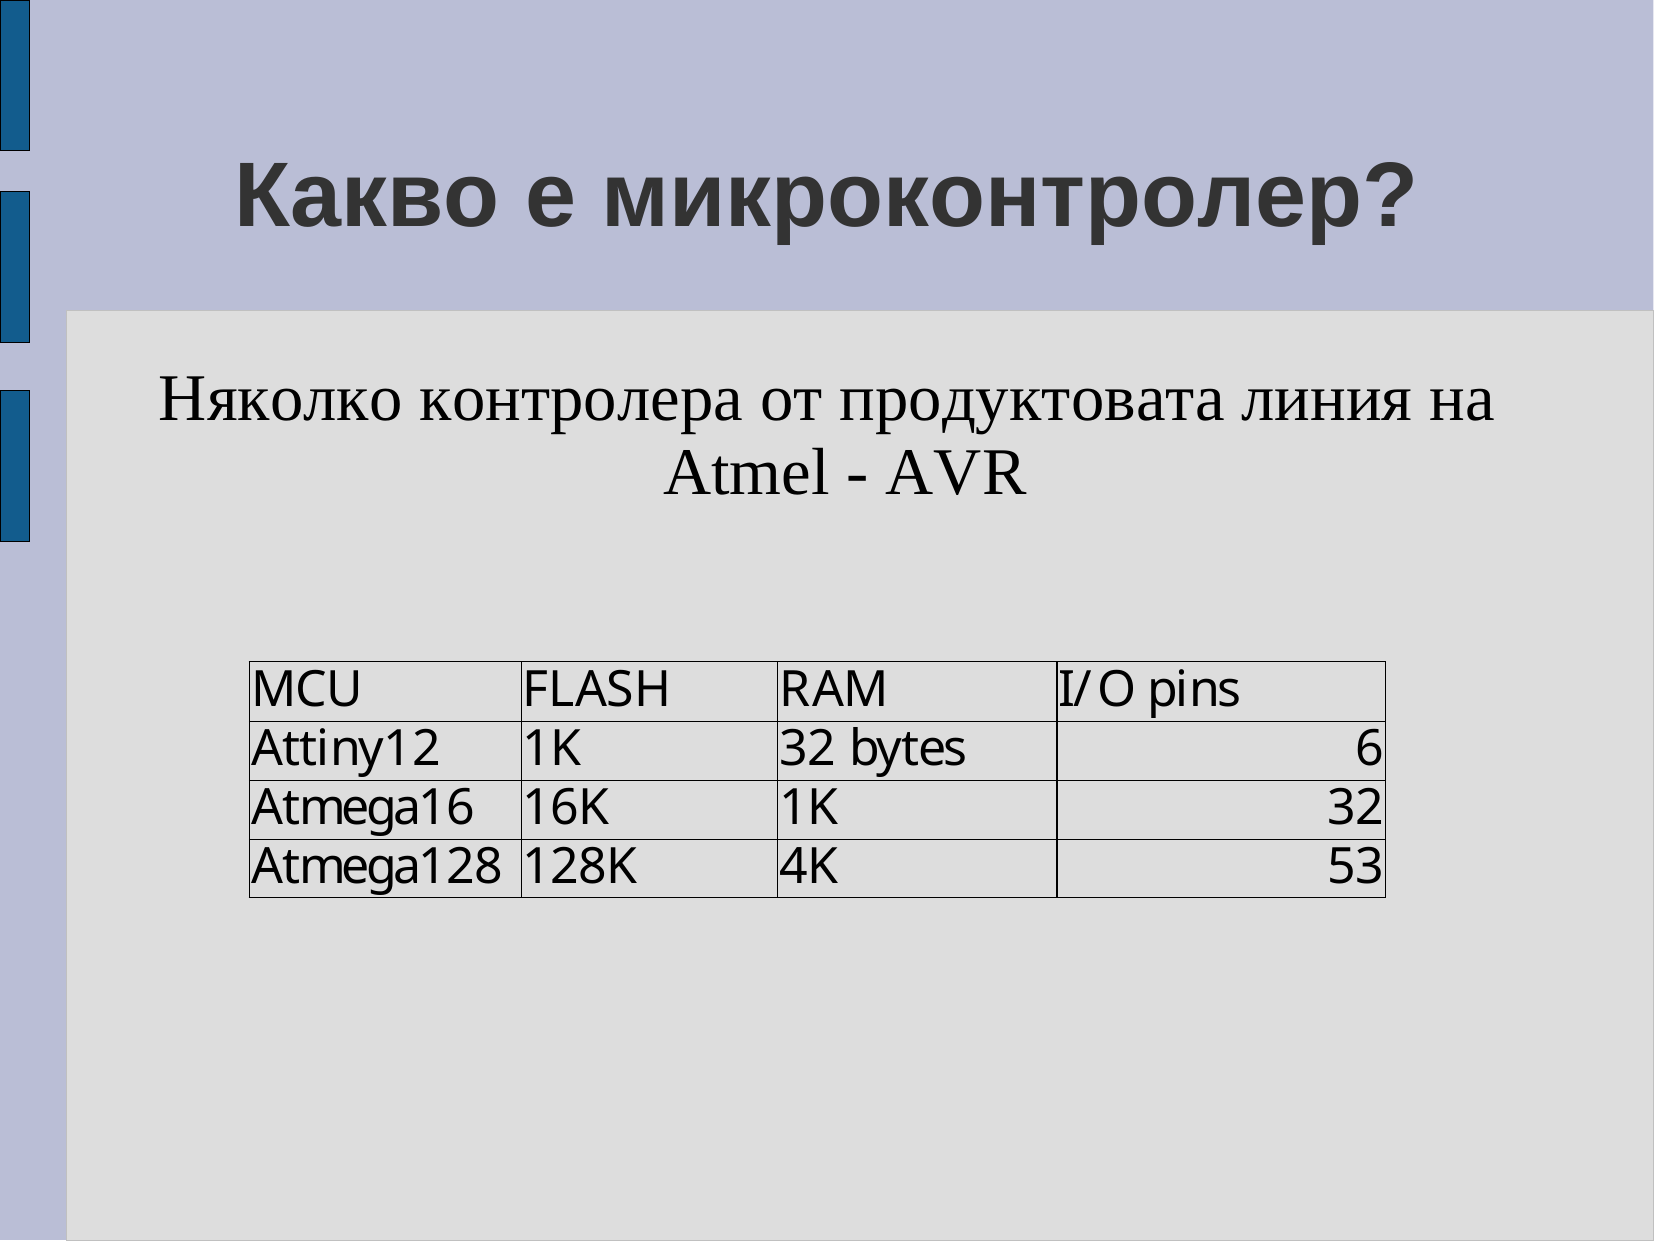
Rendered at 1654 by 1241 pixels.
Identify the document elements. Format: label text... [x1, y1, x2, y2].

title Какво е микроконтролер? [121, 91, 1534, 299]
chart [247, 660, 1388, 901]
subtitle Няколко контролера от продуктовата линия на Atmel - AVR [121, 344, 1534, 526]
